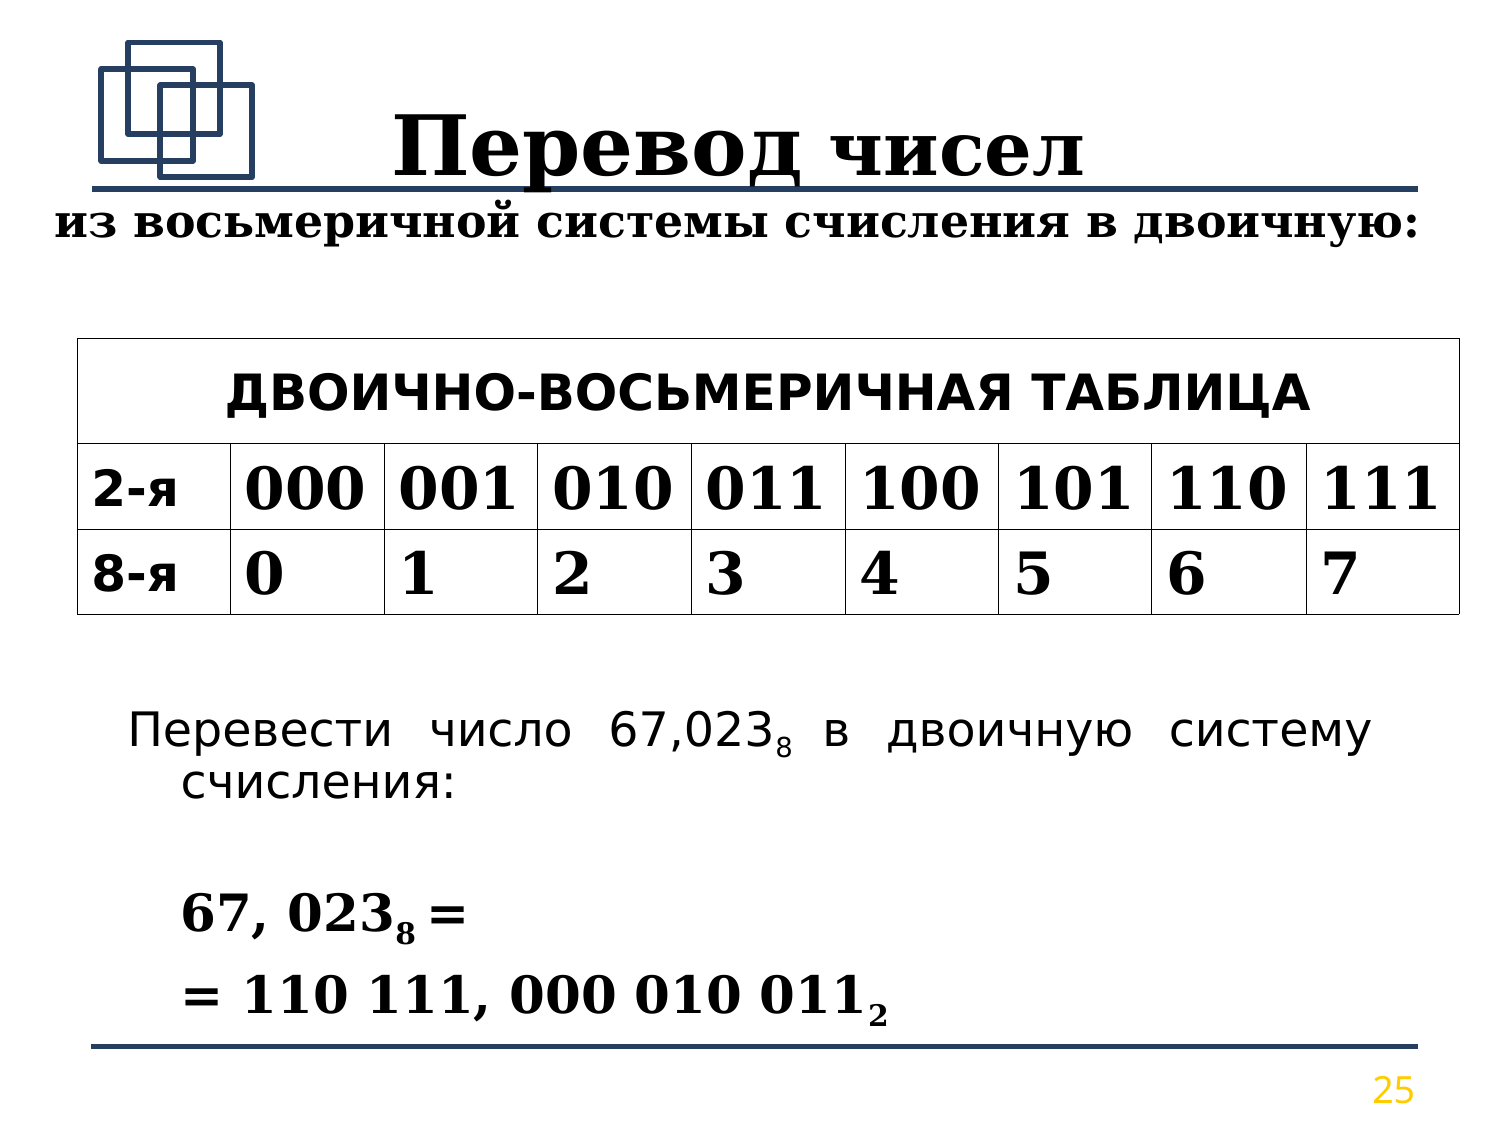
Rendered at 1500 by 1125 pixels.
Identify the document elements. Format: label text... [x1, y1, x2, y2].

table_cell 1 [385, 530, 537, 614]
table_cell 7 [1307, 530, 1459, 614]
table_cell 8-я [78, 530, 230, 614]
table_cell 010 [538, 444, 691, 529]
table_cell 2-я [78, 444, 230, 529]
table_header ДВОИЧНО-ВОСЬМЕРИЧНАЯ ТАБЛИЦА [78, 339, 1459, 443]
table_cell 6 [1152, 530, 1306, 614]
text_box Перевести число 67,0238 в двоичную систему счисления: 67, 0238 = = 110 111, 000 010 0112 [112, 691, 1388, 1035]
title Перевод чисел из восьмеричной системы счисления в двоичную: [0, 49, 1477, 290]
table_cell 100 [846, 444, 998, 529]
table_cell 011 [692, 444, 845, 529]
table_cell 0 [231, 530, 384, 614]
table_cell 5 [999, 530, 1151, 614]
table_cell 111 [1307, 444, 1459, 529]
table_cell 001 [385, 444, 537, 529]
table_cell 110 [1152, 444, 1306, 529]
table_cell 000 [231, 444, 384, 529]
table_cell 2 [538, 530, 691, 614]
table_cell 101 [999, 444, 1151, 529]
table_cell 3 [692, 530, 845, 614]
table_cell 4 [846, 530, 998, 614]
